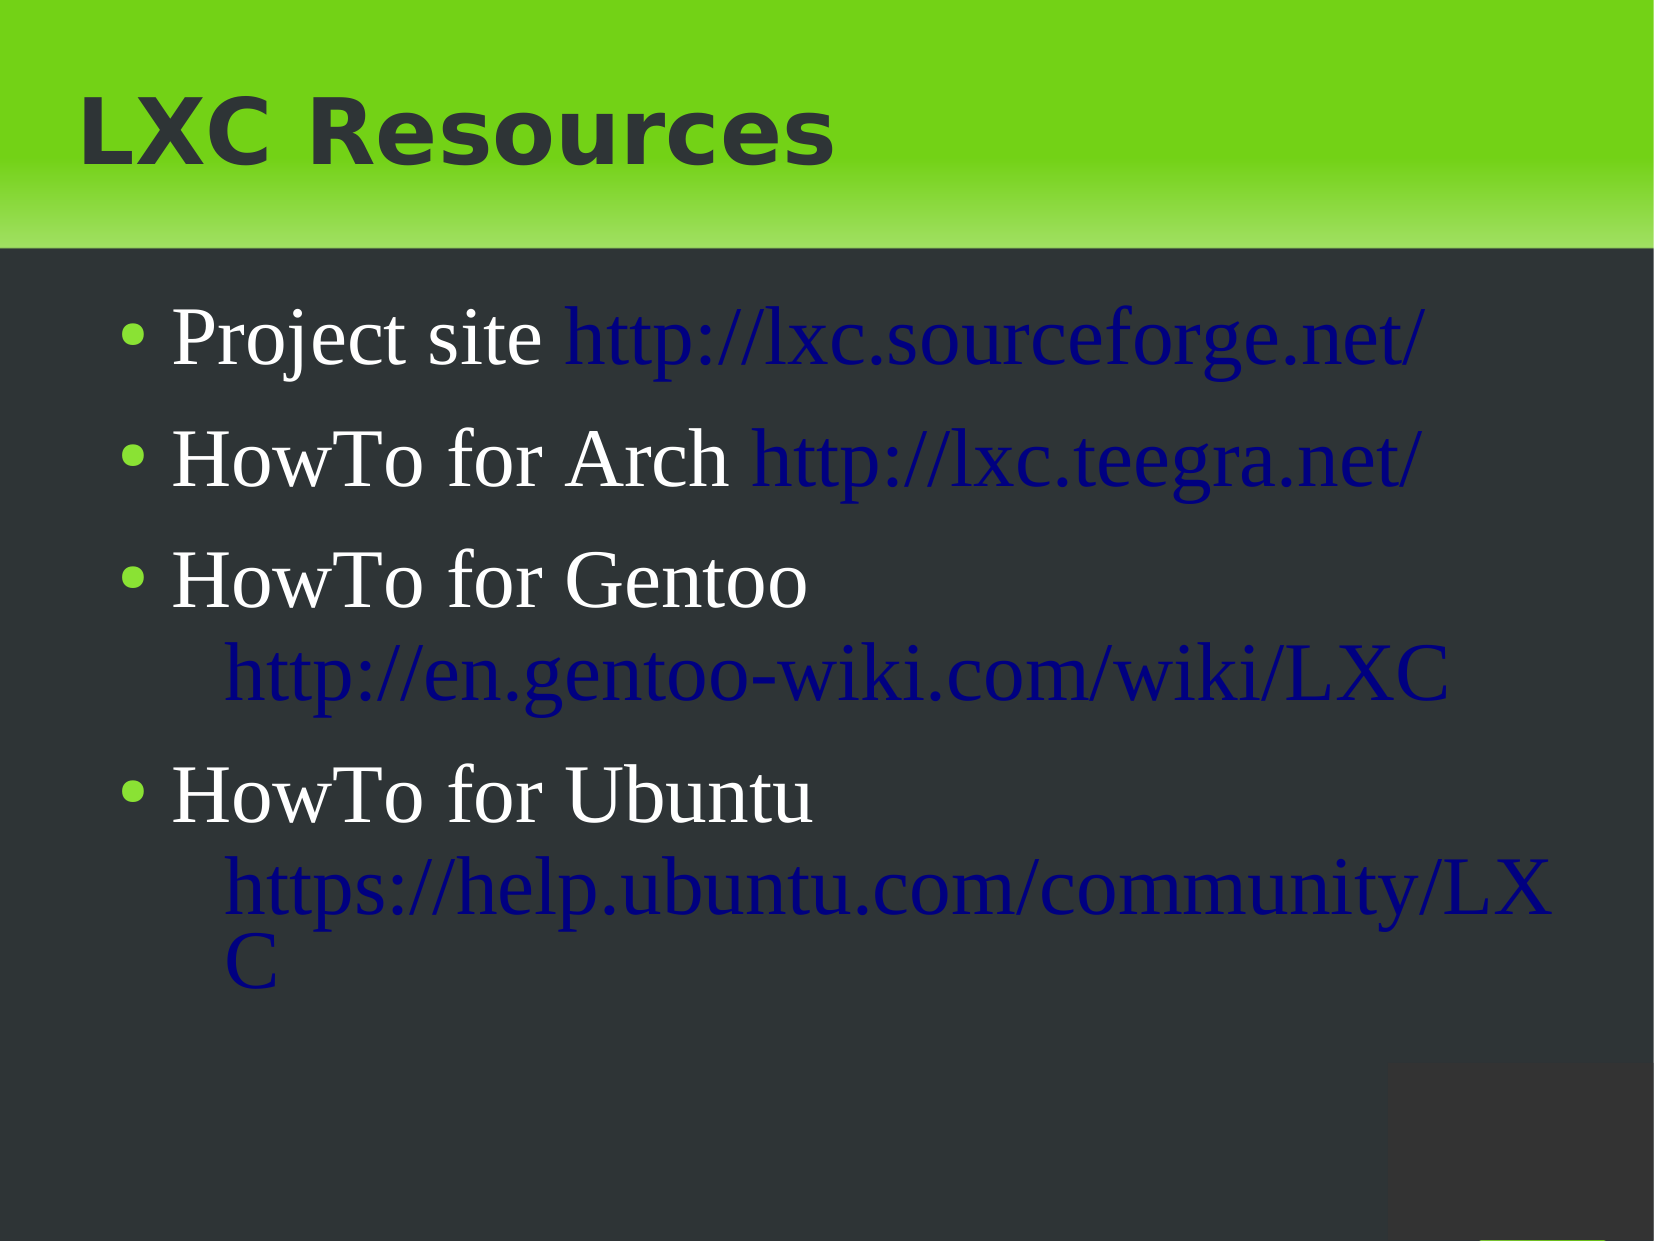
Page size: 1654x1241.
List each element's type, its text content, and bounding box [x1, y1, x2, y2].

title LXC Resources [76, 29, 1565, 237]
list Project site http://lxc.sourceforge.net/ HowTo for Arch http://lxc.teegra.net/ HowTo for Gentoo http://en.gentoo-wiki.com/wiki/LXC HowTo for Ubuntu https://help.ubuntu.com/community/LXC [82, 290, 1571, 1109]
picture [0, 0, 1654, 1241]
